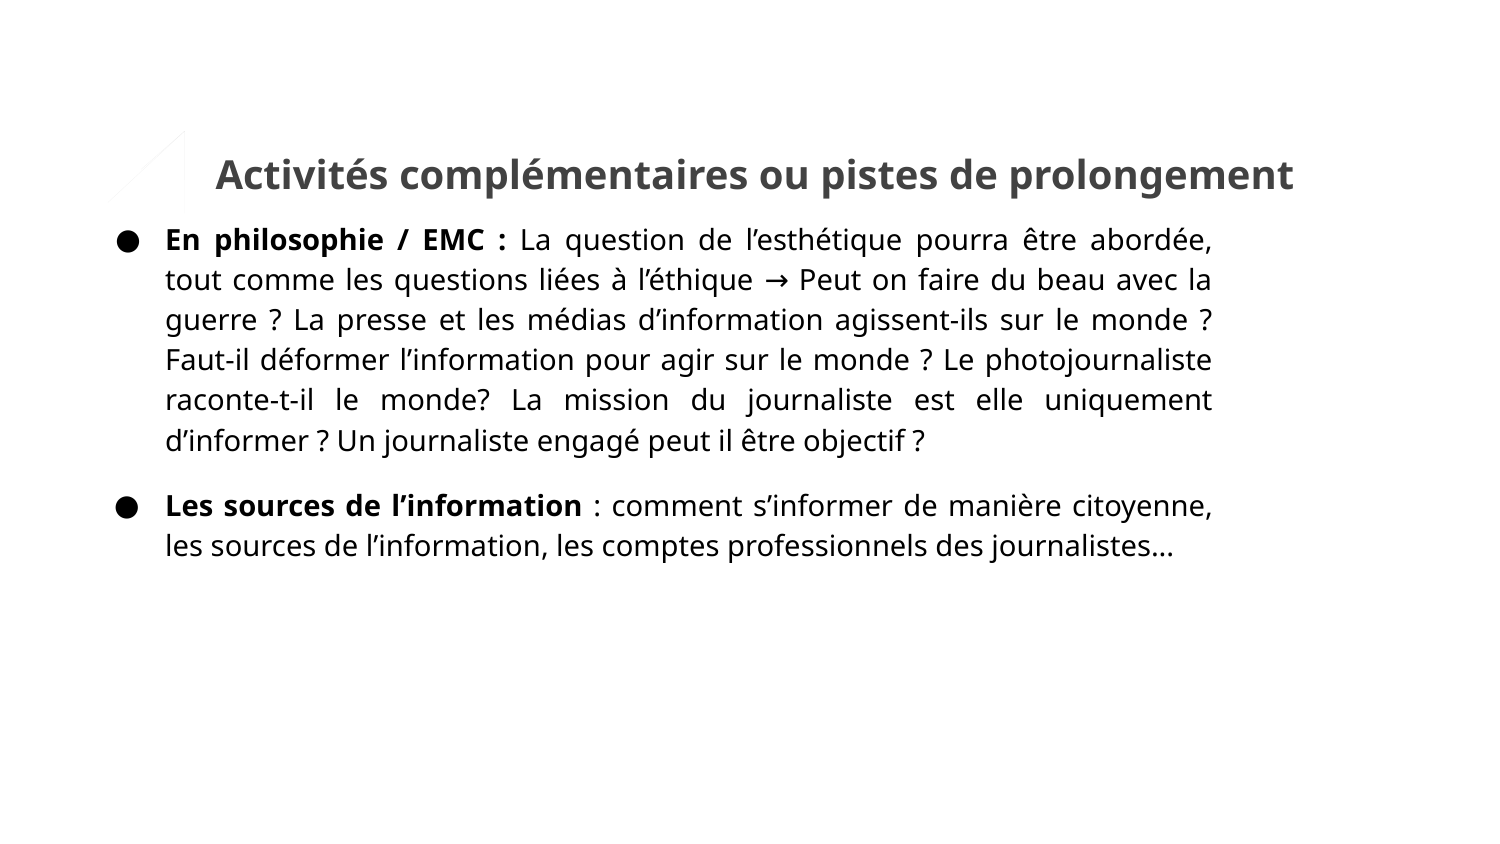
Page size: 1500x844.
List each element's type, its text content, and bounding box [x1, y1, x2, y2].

title Activités complémentaires ou pistes de prolongement [200, 134, 1354, 299]
list En philosophie / EMC : La question de l’esthétique pourra être abordée, tout comme les questions liées à l’éthique → Peut on faire du beau avec la guerre ? La presse et les médias d’information agissent-ils sur le monde ? Faut-il déformer l’information pour agir sur le monde ? Le photojournaliste raconte-t-il le monde? La mission du journaliste est elle uniquement d’informer ? Un journaliste engagé peut il être objectif ? Les sources de l’information : comment s’informer de manière citoyenne, les sources de l’information, les comptes professionnels des journalistes... [75, 200, 1229, 618]
